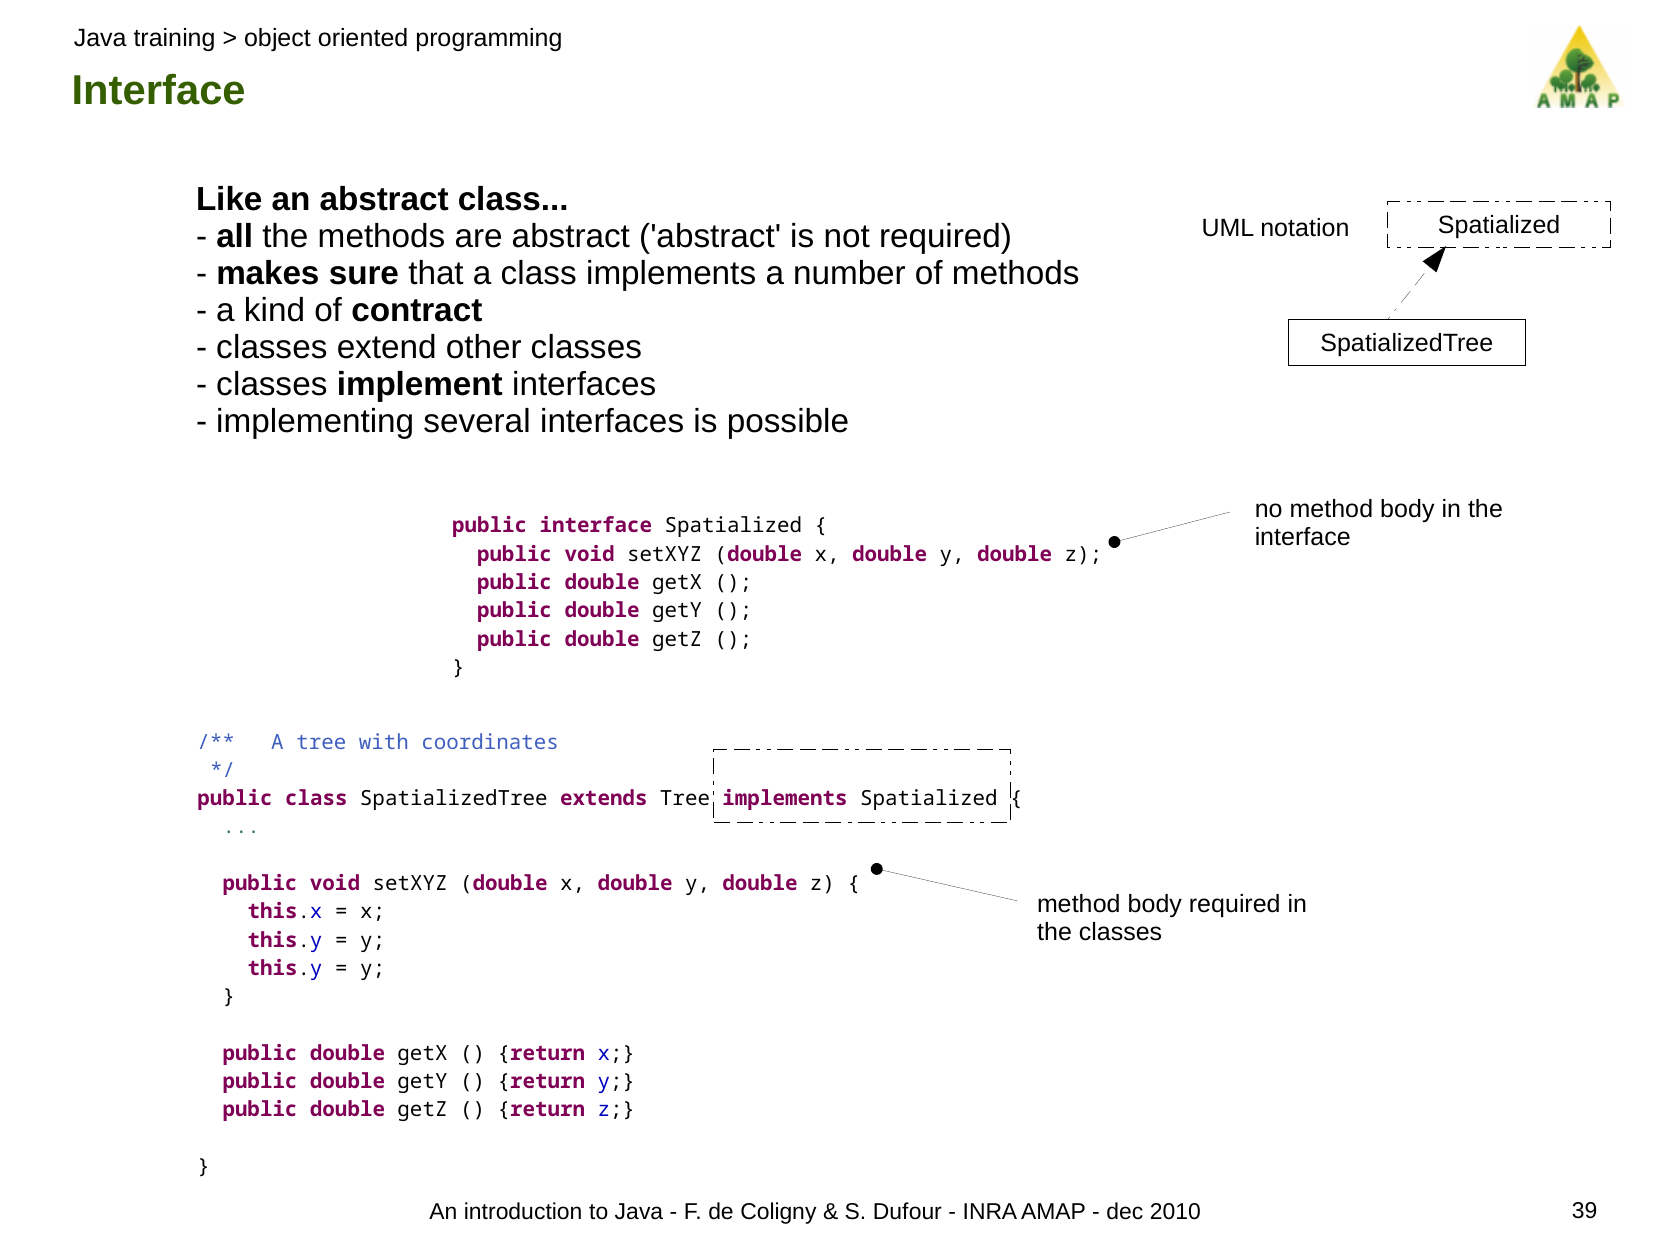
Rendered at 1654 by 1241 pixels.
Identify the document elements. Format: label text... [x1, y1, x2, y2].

text_box SpatializedTree [1288, 319, 1526, 366]
text_box Like an abstract class... - all the methods are abstract ('abstract' is not required) - makes sure that a class implements a number of methods - a kind of contract - classes extend other classes - classes implement interfaces - implementing several interfaces is possible [181, 172, 1139, 447]
text_box public interface Spatialized { public void setXYZ (double x, double y, double z); public double getX (); public double getY (); public double getZ (); } [437, 503, 1259, 664]
text_box Spatialized [1387, 201, 1611, 248]
text_box UML notation [1128, 206, 1365, 249]
text_box method body required in the classes [1022, 882, 1339, 954]
text_box Interface [56, 59, 1513, 121]
picture [1533, 25, 1627, 108]
text_box Java training > object oriented programming [59, 16, 1004, 60]
text_box /** A tree with coordinates */ public class SpatializedTree extends Tree implements Spatialized { ... public void setXYZ (double x, double y, double z) { this.x = x; this.y = y; this.y = y; } public double getX () {return x;} public double getY () {return y;} public double getZ () {return z;} } [182, 719, 1038, 1123]
text_box no method body in the interface [1240, 486, 1533, 558]
